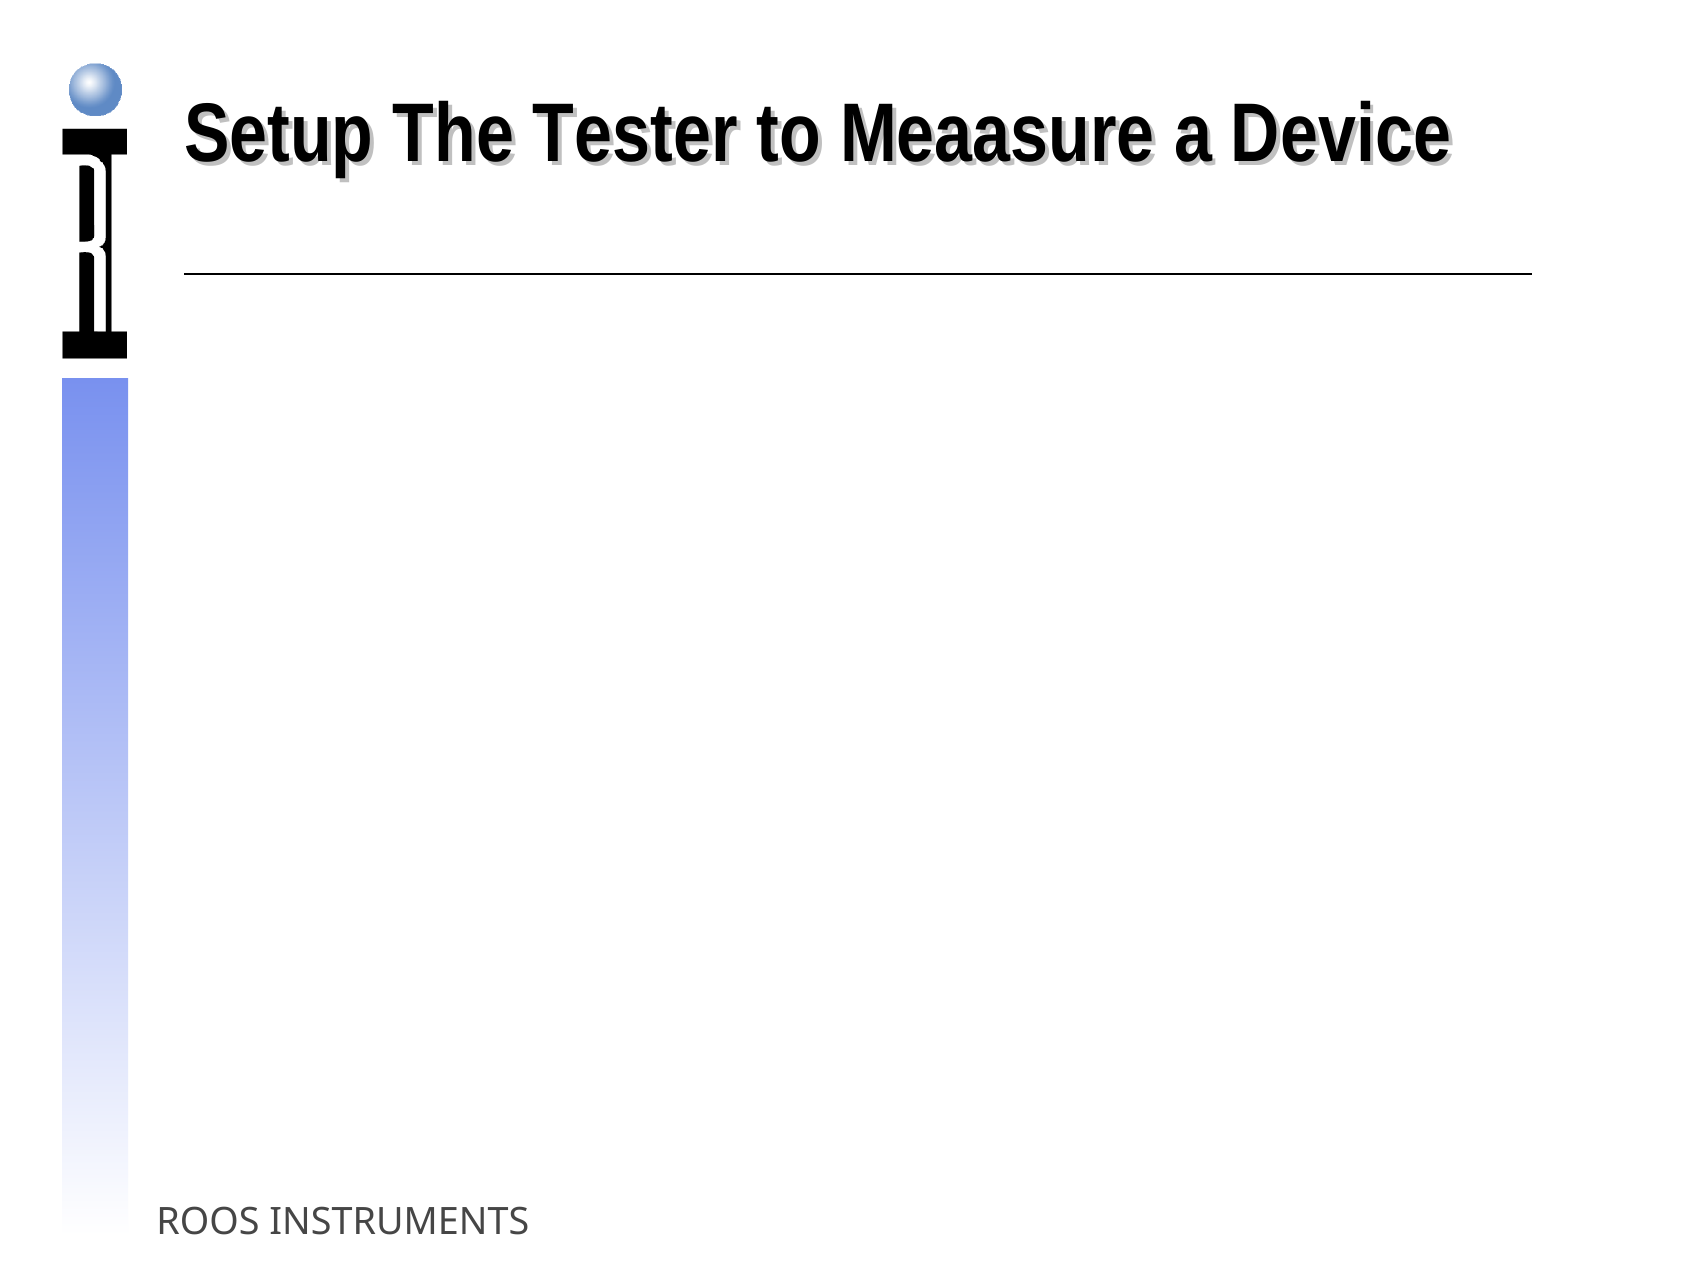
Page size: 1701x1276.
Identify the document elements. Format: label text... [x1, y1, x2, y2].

text_box Setup The Tester to Meaasure a Device [184, 92, 1539, 274]
